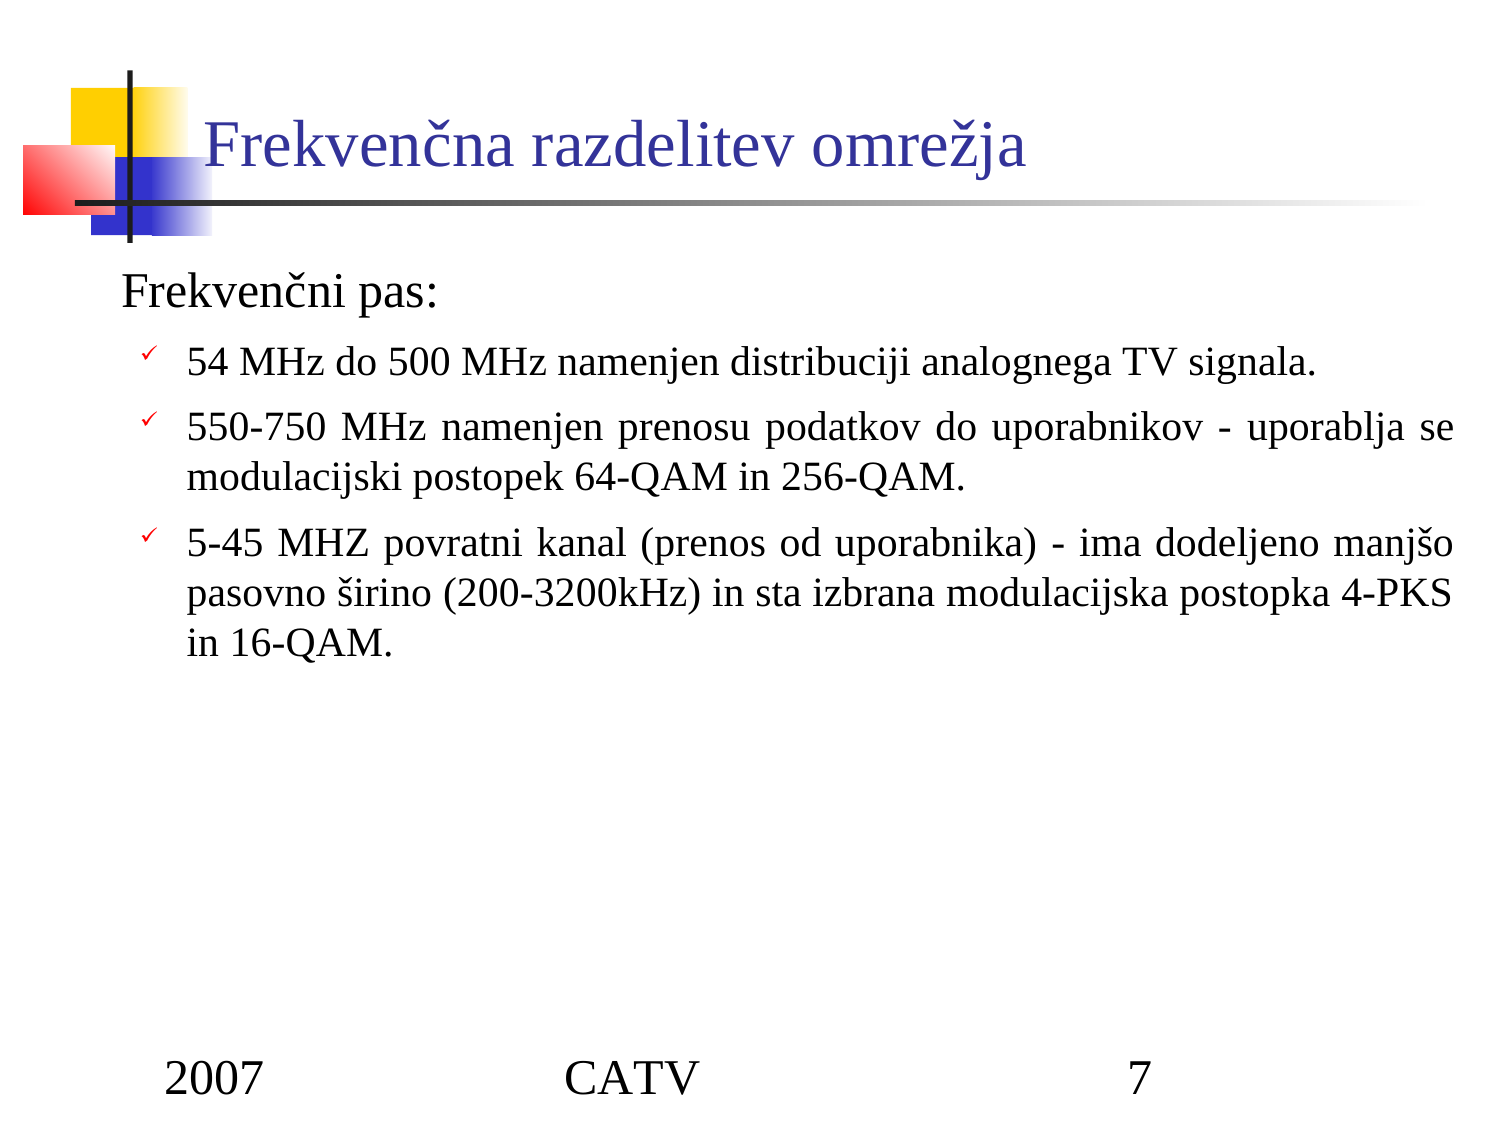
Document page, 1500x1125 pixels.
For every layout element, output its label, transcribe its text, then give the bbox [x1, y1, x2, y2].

list Frekvenčni pas: 54 MHz do 500 MHz namenjen distribuciji analognega TV signala. 550-750 MHz namenjen prenosu podatkov do uporabnikov - uporablja se modulacijski postopek 64-QAM in 256-QAM. 5-45 MHZ povratni kanal (prenos od uporabnika) - ima dodeljeno manjšo pasovno širino (200-3200kHz) in sta izbrana modulacijska postopka 4-PKS in 16-QAM. [50, 249, 1469, 1007]
title Frekvenčna razdelitev omrežja [188, 92, 1468, 188]
